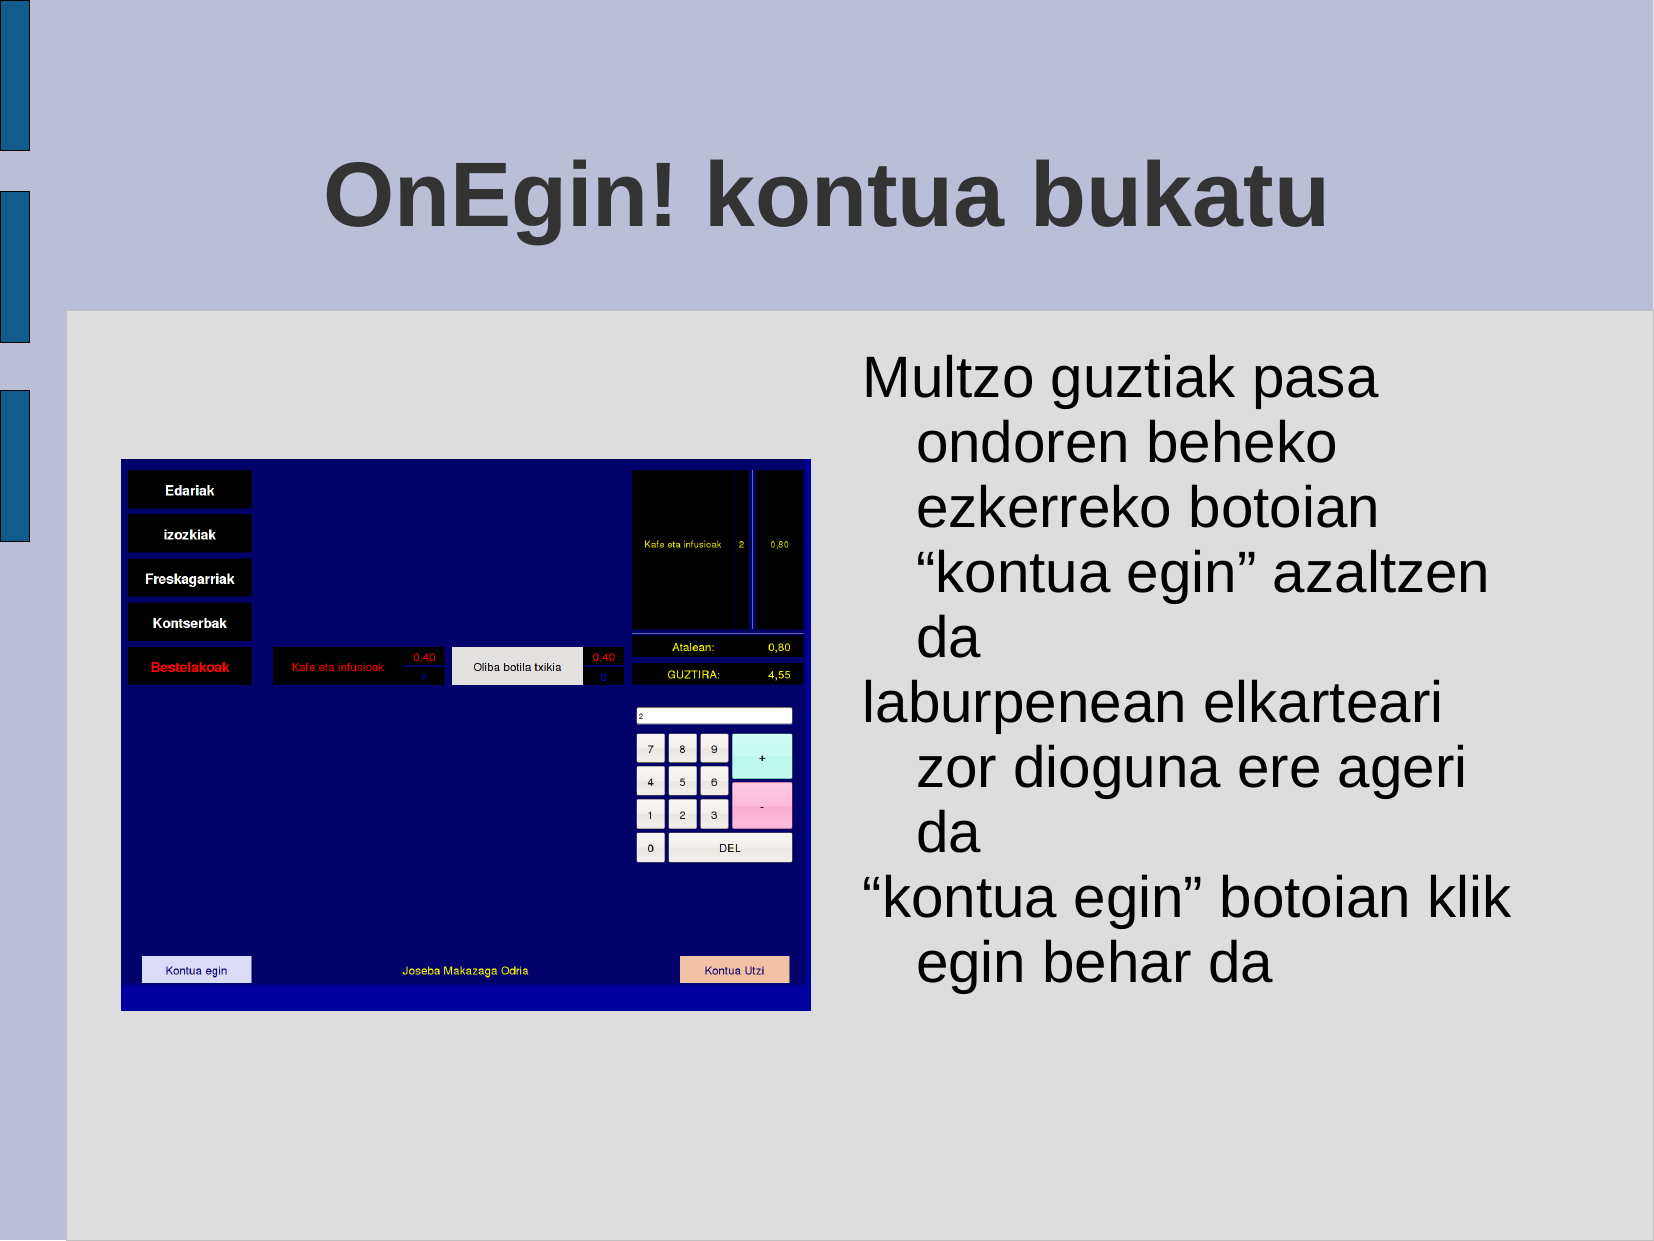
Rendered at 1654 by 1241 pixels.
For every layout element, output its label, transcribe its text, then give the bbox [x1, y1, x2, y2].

picture [121, 459, 811, 1011]
title OnEgin! kontua bukatu [121, 98, 1534, 291]
list Multzo guztiak pasa ondoren beheko ezkerreko botoian “kontua egin” azaltzen da laburpenean elkarteari zor dioguna ere ageri da “kontua egin” botoian klik egin behar da [845, 344, 1535, 1112]
